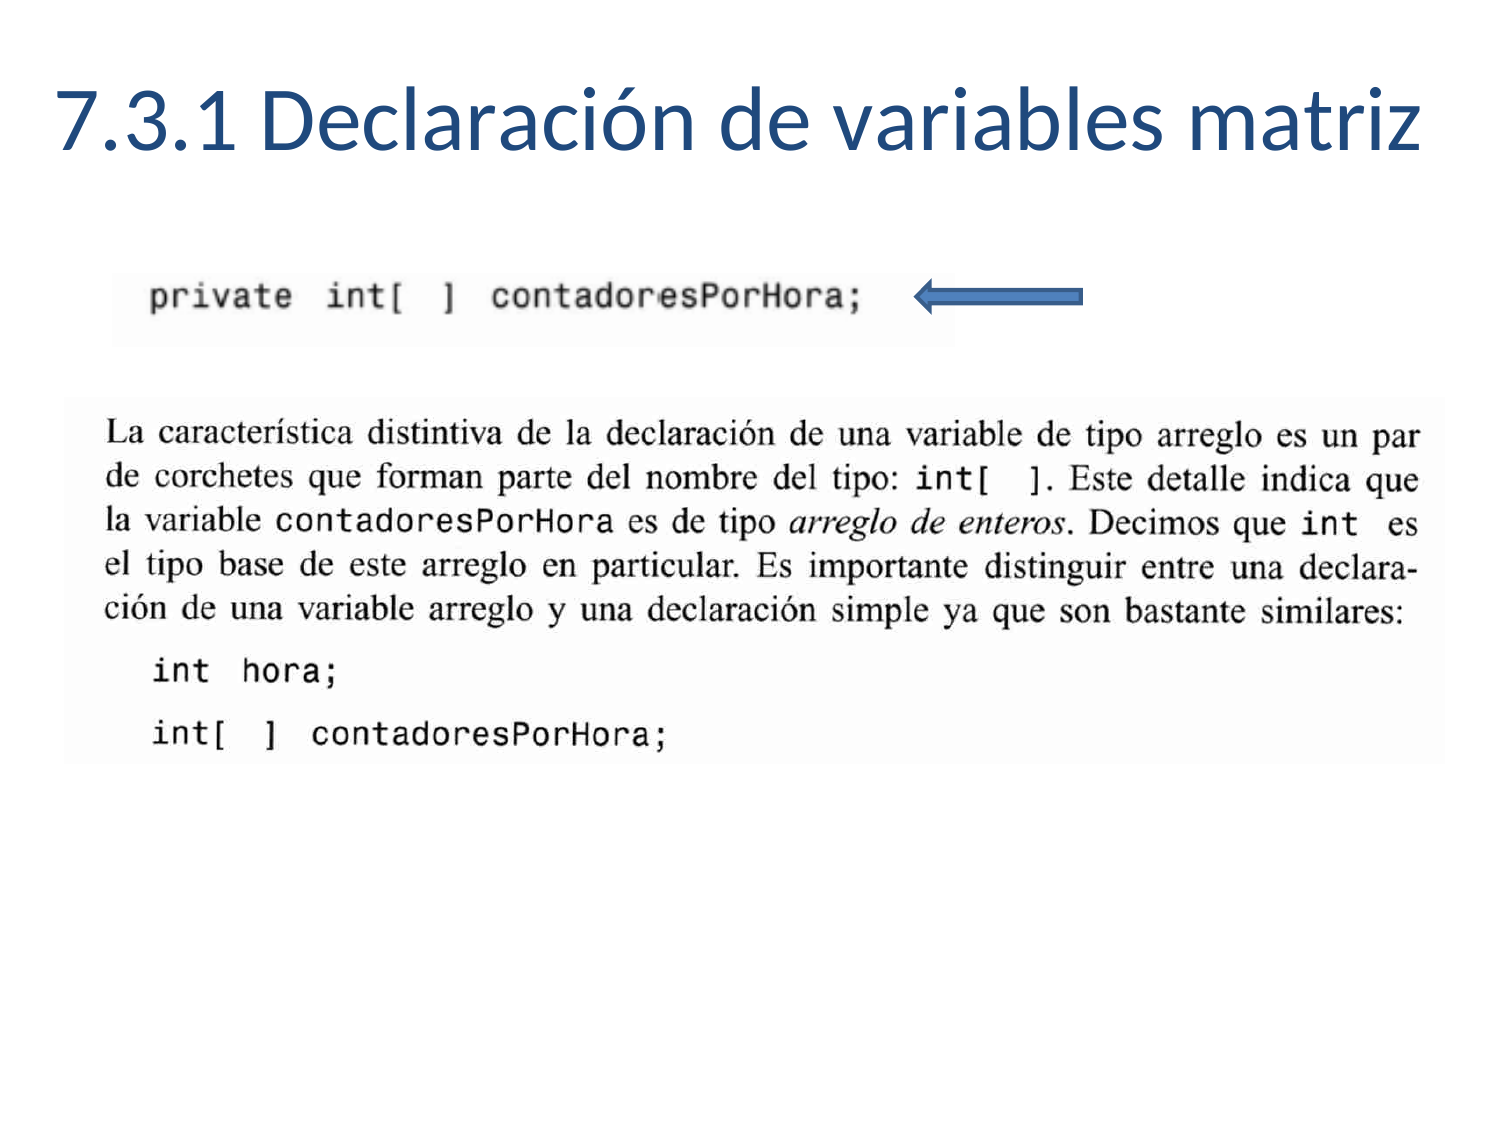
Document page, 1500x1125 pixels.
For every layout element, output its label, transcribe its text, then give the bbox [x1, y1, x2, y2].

picture [112, 273, 955, 347]
title 7.3.1 Declaración de variables matriz [32, 42, 1447, 185]
picture [64, 397, 1445, 764]
text_box [916, 283, 1081, 310]
